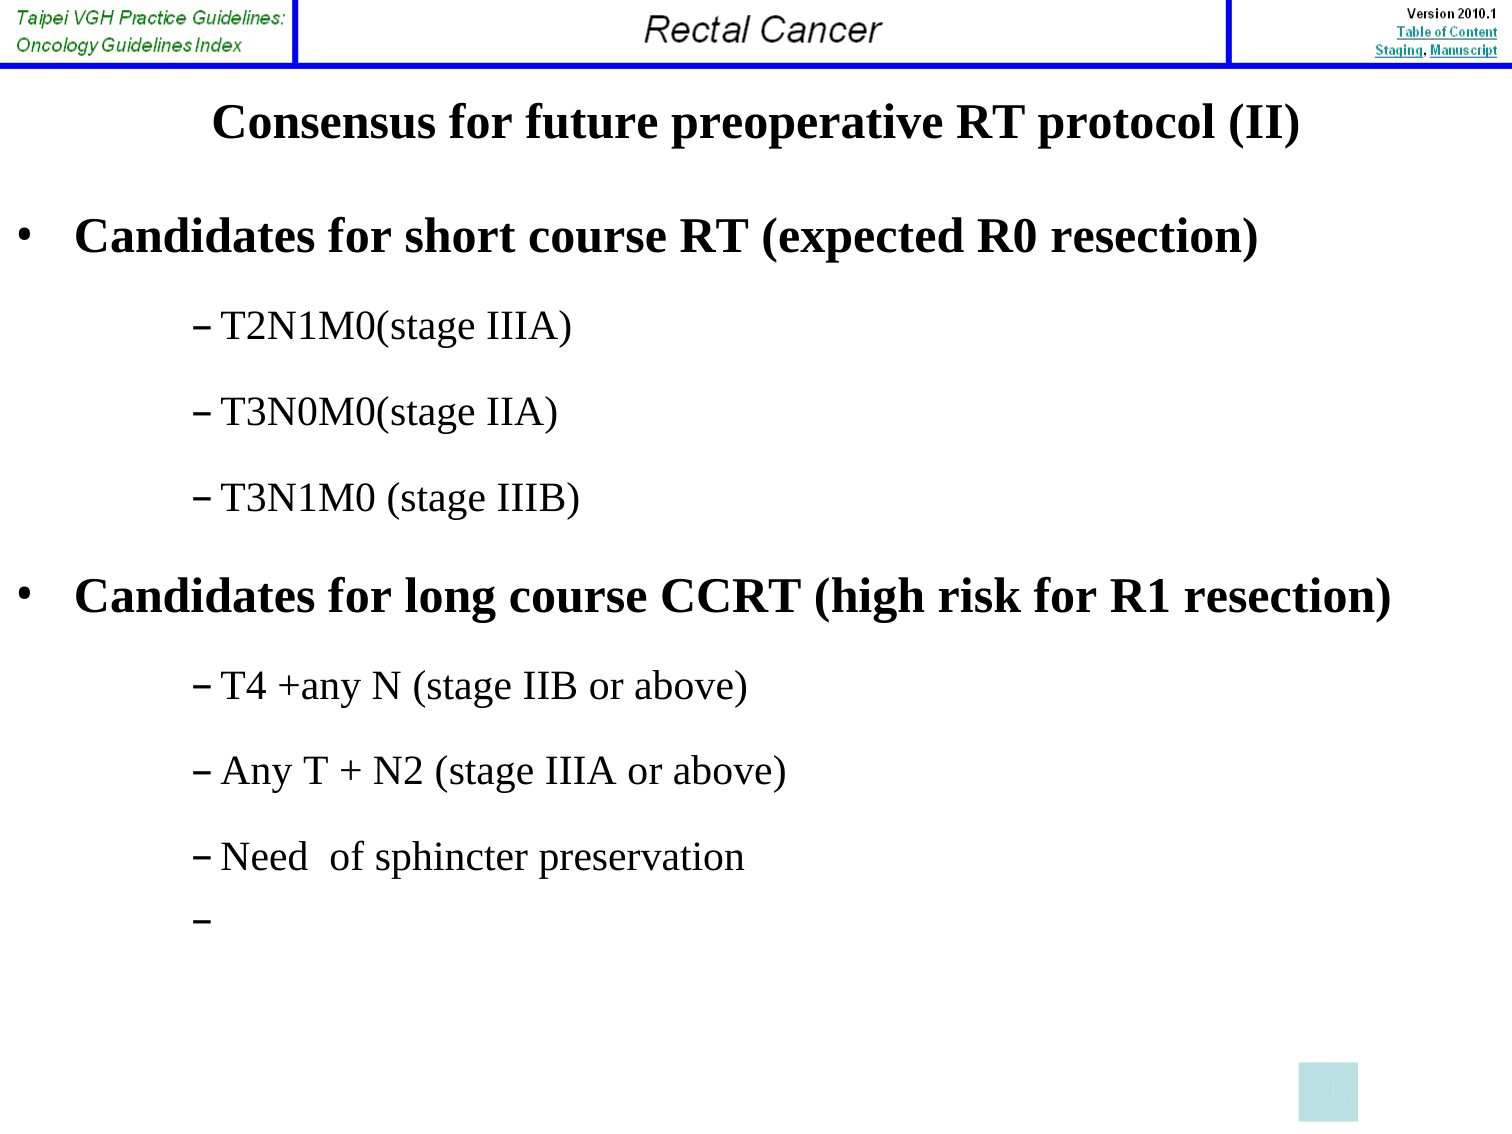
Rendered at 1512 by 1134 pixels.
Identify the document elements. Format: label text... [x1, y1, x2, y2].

list Candidates for short course RT (expected R0 resection) T2N1M0(stage IIIA) T3N0M0(stage IIA) T3N1M0 (stage IIIB) Candidates for long course CCRT (high risk for R1 resection) T4 +any N (stage IIB or above) Any T + N2 (stage IIIA or above) Need of sphincter preservation [0, 165, 1512, 1052]
title Consensus for future preoperative RT protocol (II) [62, 70, 1450, 165]
